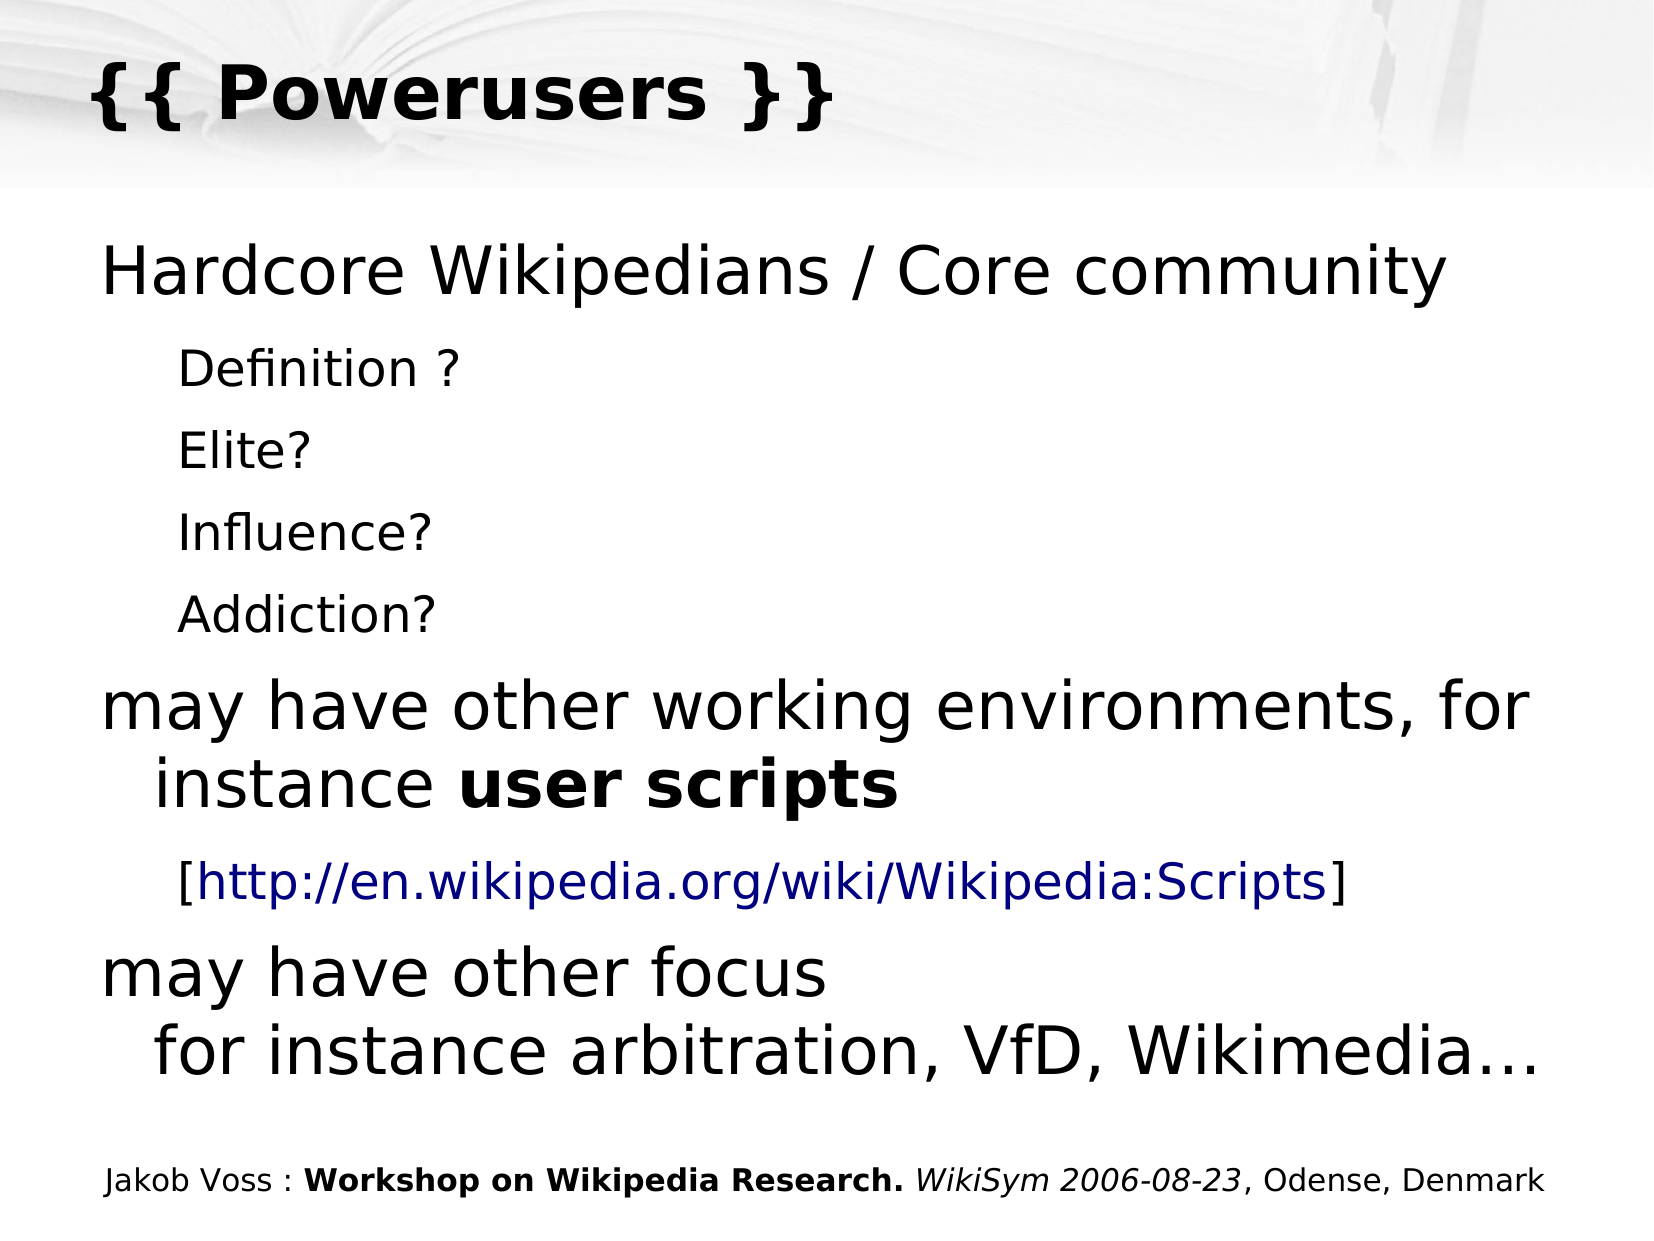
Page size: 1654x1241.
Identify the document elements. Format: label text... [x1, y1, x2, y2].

picture [0, 0, 1654, 188]
title {{ Powerusers }} [82, 37, 1571, 151]
list Hardcore Wikipedians / Core community Definition ? Elite? Influence? Addiction? may have other working environments, for instance user scripts [http://en.wikipedia.org/wiki/Wikipedia:Scripts] may have other focus for instance arbitration, VfD, Wikimedia… [82, 232, 1571, 1091]
